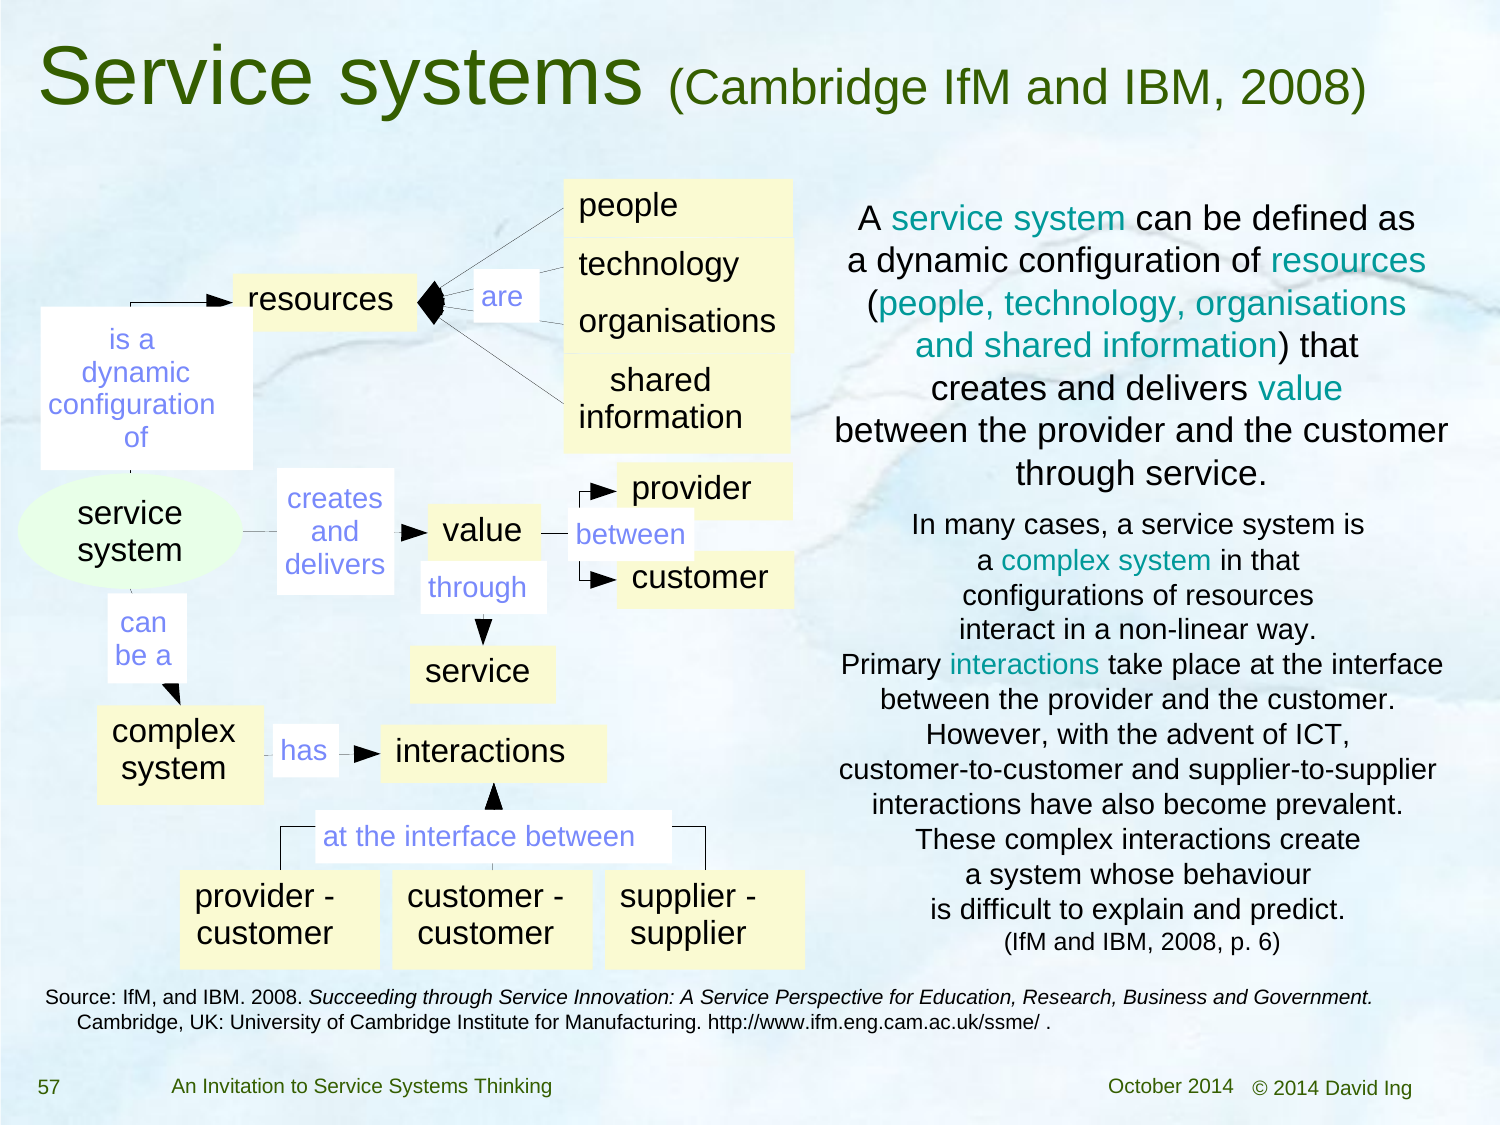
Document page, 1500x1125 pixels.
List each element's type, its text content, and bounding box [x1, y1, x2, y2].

text_box technology [563, 237, 795, 295]
text_box service system [17, 473, 243, 590]
text_box customer [616, 550, 795, 609]
text_box customer - customer [392, 870, 593, 970]
title Service systems (Cambridge IfM and IBM, 2008) [37, 37, 1463, 152]
text_box service [410, 645, 556, 704]
text_box A service system can be defined as a dynamic configuration of resources (people, technology, organisations and shared information) that creates and delivers value between the provider and the customer through service. [819, 187, 1480, 538]
text_box between [568, 507, 695, 562]
text_box at the interface between [315, 810, 672, 864]
text_box creates and delivers [277, 468, 395, 595]
text_box people [563, 178, 793, 237]
text_box shared information [563, 354, 791, 454]
text_box interactions [380, 724, 608, 783]
text_box has [272, 723, 339, 778]
text_box provider - customer [179, 870, 380, 970]
text_box supplier - supplier [605, 870, 806, 970]
text_box complex system [97, 705, 265, 805]
picture [0, 0, 1500, 1125]
text_box are [473, 269, 540, 323]
text_box can be a [107, 593, 187, 684]
text_box In many cases, a service system is a complex system in that configurations of resources interact in a non-linear way. Primary interactions take place at the interface between the provider and the customer. However, with the advent of ICT, customer-to-customer and supplier-to-supplier interactions have also become prevalent. These complex interactions create a system whose behaviour is difficult to explain and predict. (IfM and IBM, 2008, p. 6) [824, 498, 1483, 1019]
text_box organisations [563, 295, 795, 354]
text_box value [427, 503, 542, 560]
text_box Source: IfM, and IBM. 2008. Succeeding through Service Innovation: A Service Perspective for Education, Research, Business and Government. Cambridge, UK: University of Cambridge Institute for Manufacturing. http://www.ifm.eng.cam.ac.uk/ssme/ . - [30, 976, 1427, 1052]
text_box through [420, 560, 547, 615]
text_box provider [616, 462, 793, 521]
text_box is a dynamic configuration of [40, 306, 253, 471]
text_box resources [232, 273, 418, 332]
